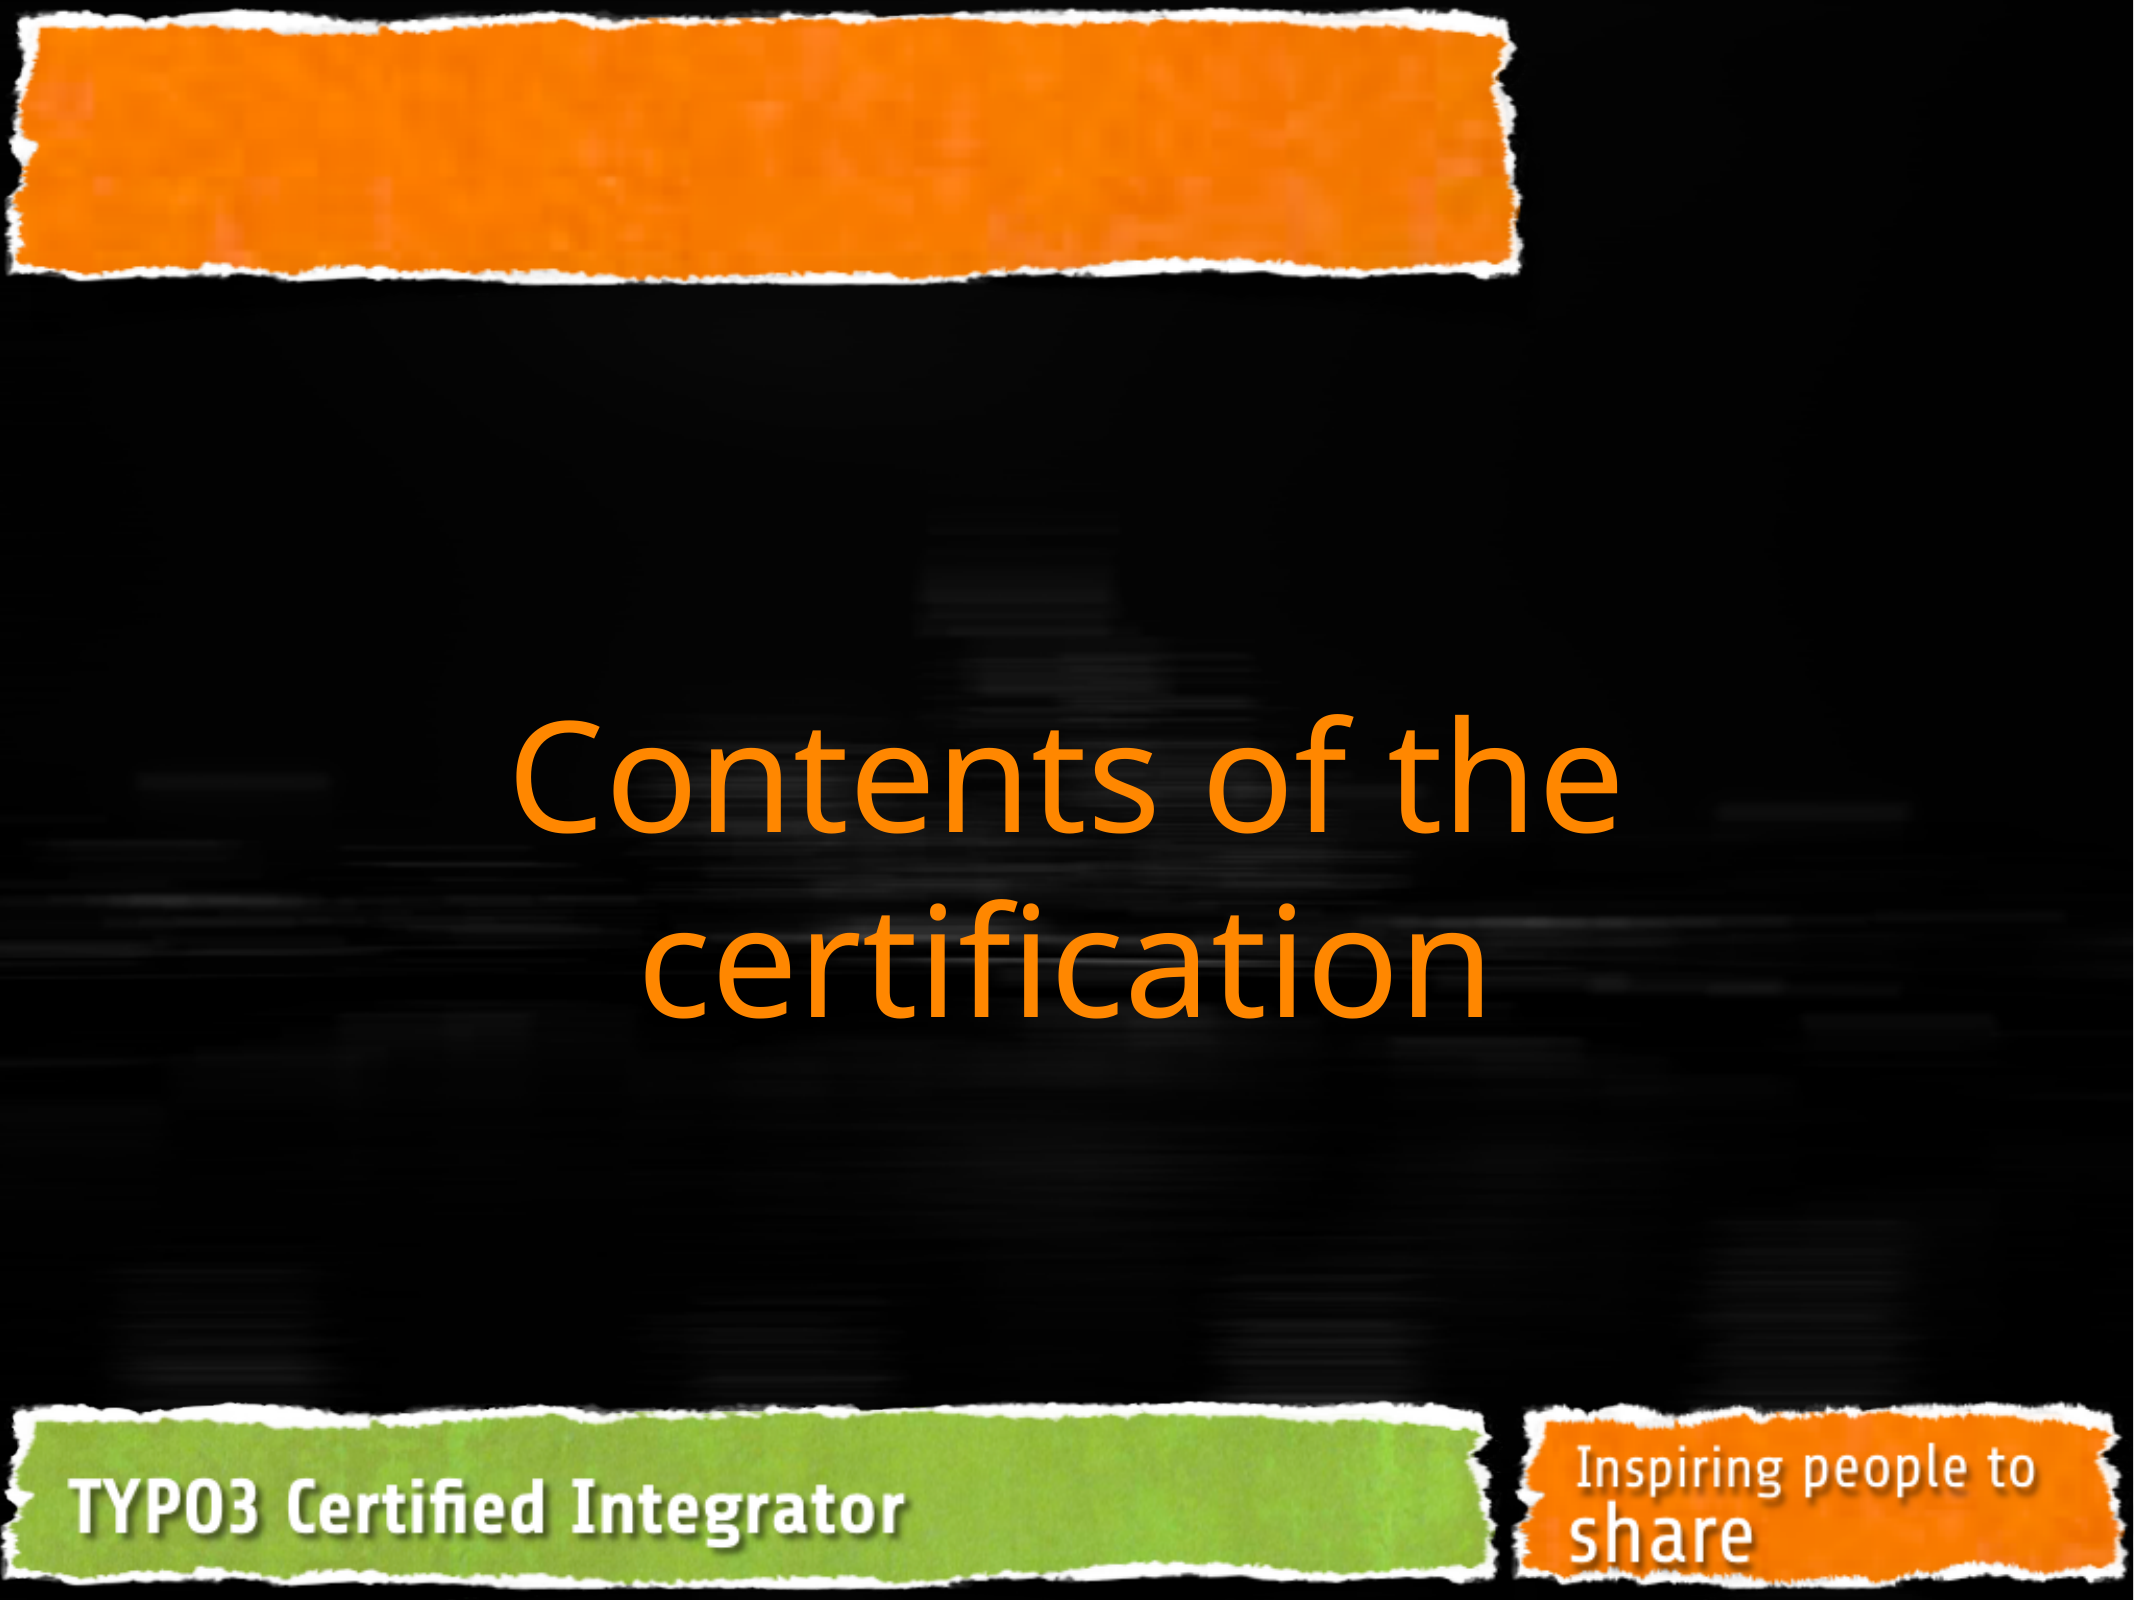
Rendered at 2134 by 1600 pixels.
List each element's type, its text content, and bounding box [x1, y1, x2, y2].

title Contents of the certification [208, 514, 1925, 1057]
picture [0, 0, 2134, 1600]
